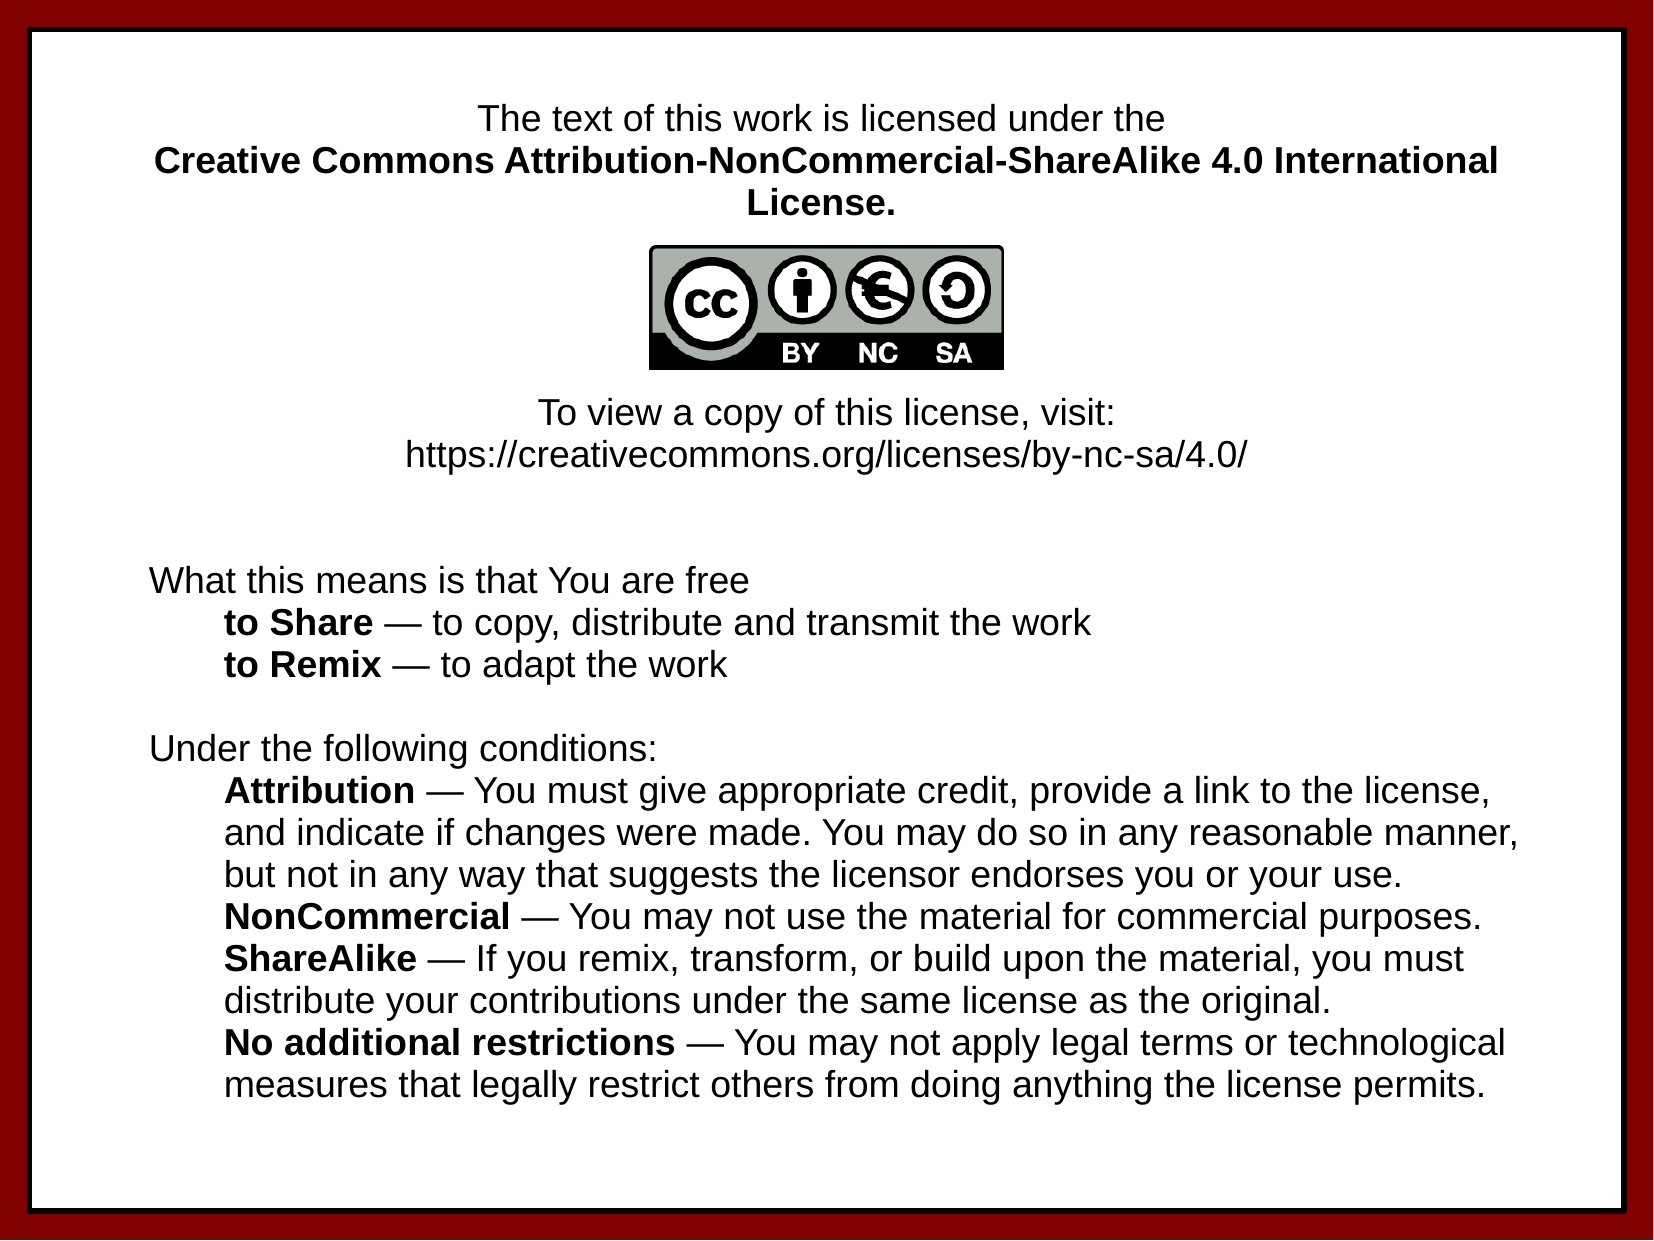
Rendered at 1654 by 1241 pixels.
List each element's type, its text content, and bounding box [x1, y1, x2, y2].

picture [649, 245, 1004, 370]
text_box The text of this work is licensed under the Creative Commons Attribution-NonCommercial-ShareAlike 4.0 International License. To view a copy of this license, visit: https://creativecommons.org/licenses/by-nc-sa/4.0/ What this means is that You are free to Share — to copy, distribute and transmit the work to Remix — to adapt the work Under the following conditions: Attribution — You must give appropriate credit, provide a link to the license, and indicate if changes were made. You may do so in any reasonable manner, but not in any way that suggests the licensor endorses you or your use. NonCommercial — You may not use the material for commercial purposes. ShareAlike — If you remix, transform, or build upon the material, you must distribute your contributions under the same license as the original. No additional restrictions — You may not apply legal terms or technological measures that legally restrict others from doing anything the license permits. [59, 90, 1595, 1162]
text_box [29, 29, 1625, 1211]
